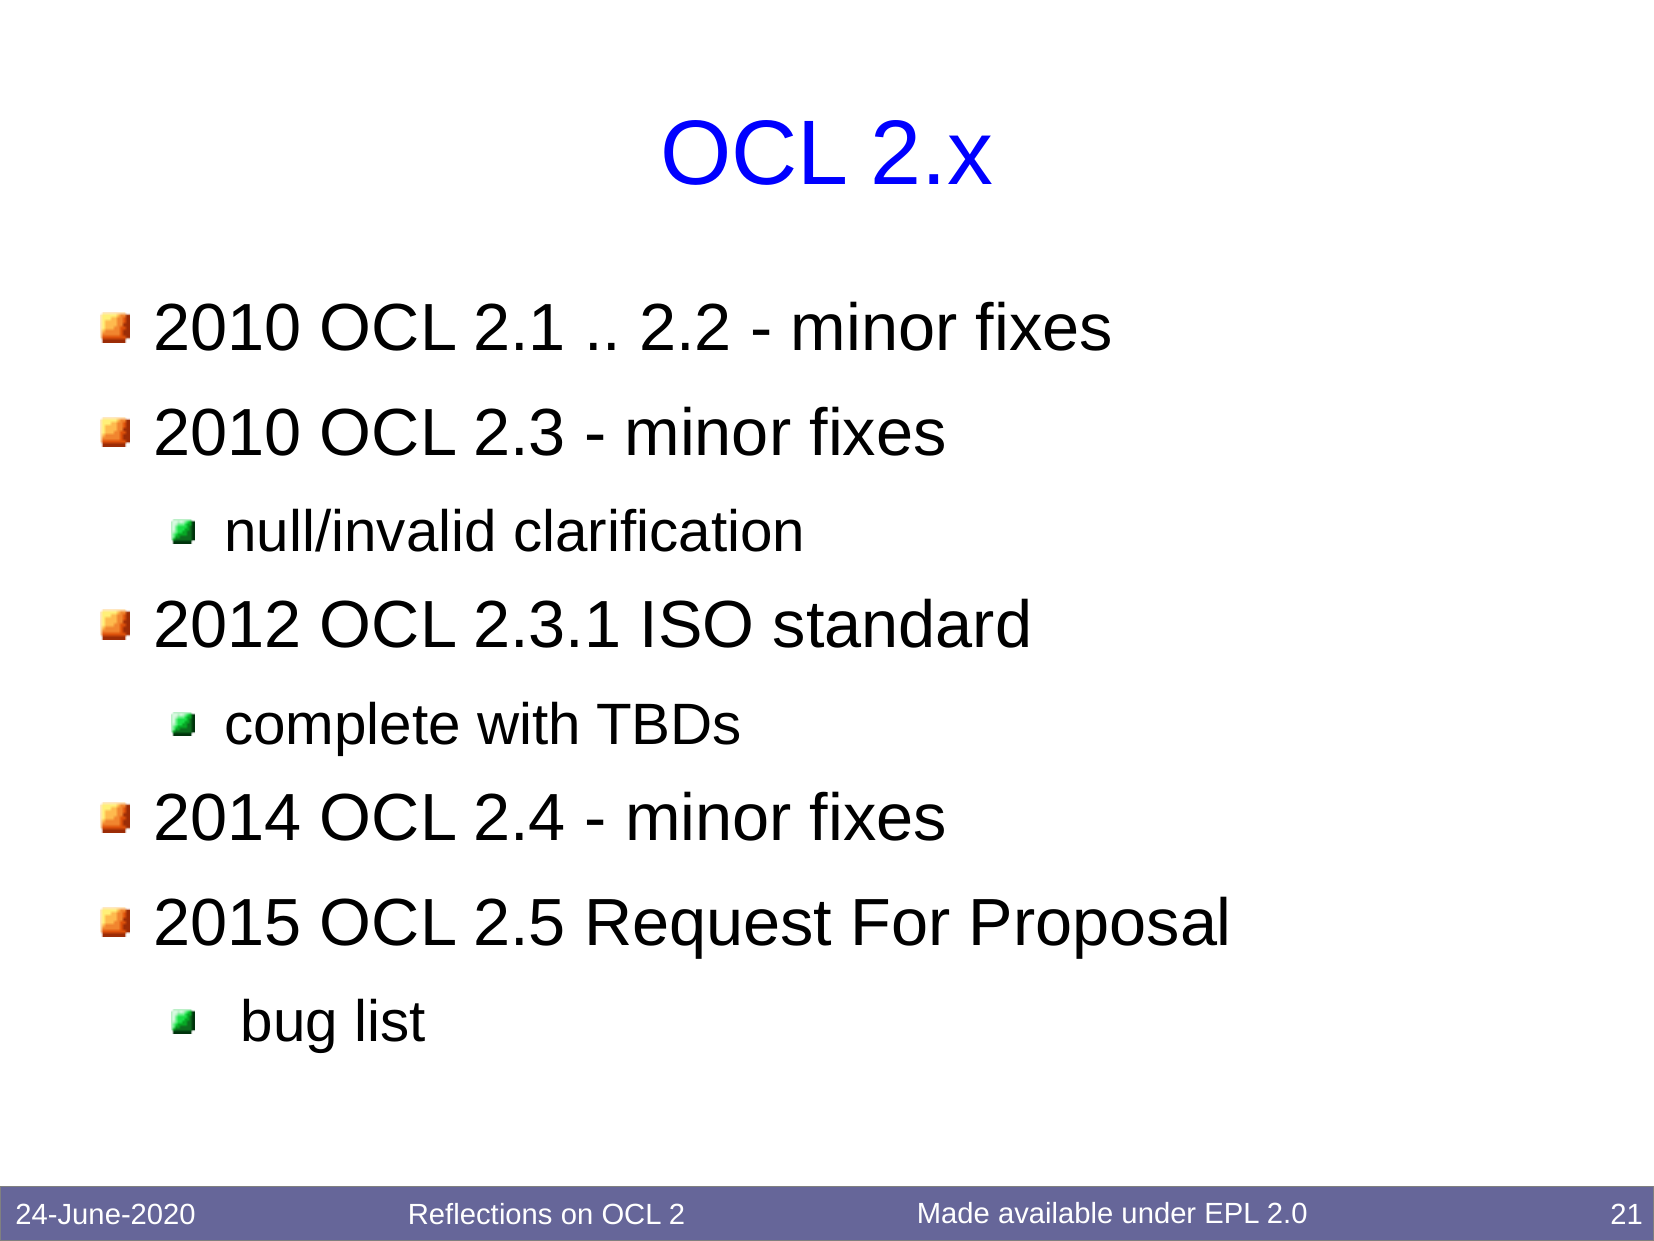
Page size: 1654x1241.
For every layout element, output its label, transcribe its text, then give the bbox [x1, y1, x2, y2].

list 2010 OCL 2.1 .. 2.2 - minor fixes 2010 OCL 2.3 - minor fixes null/invalid clarification 2012 OCL 2.3.1 ISO standard complete with TBDs 2014 OCL 2.4 - minor fixes 2015 OCL 2.5 Request For Proposal bug list [82, 290, 1571, 1055]
title OCL 2.x [82, 49, 1571, 257]
